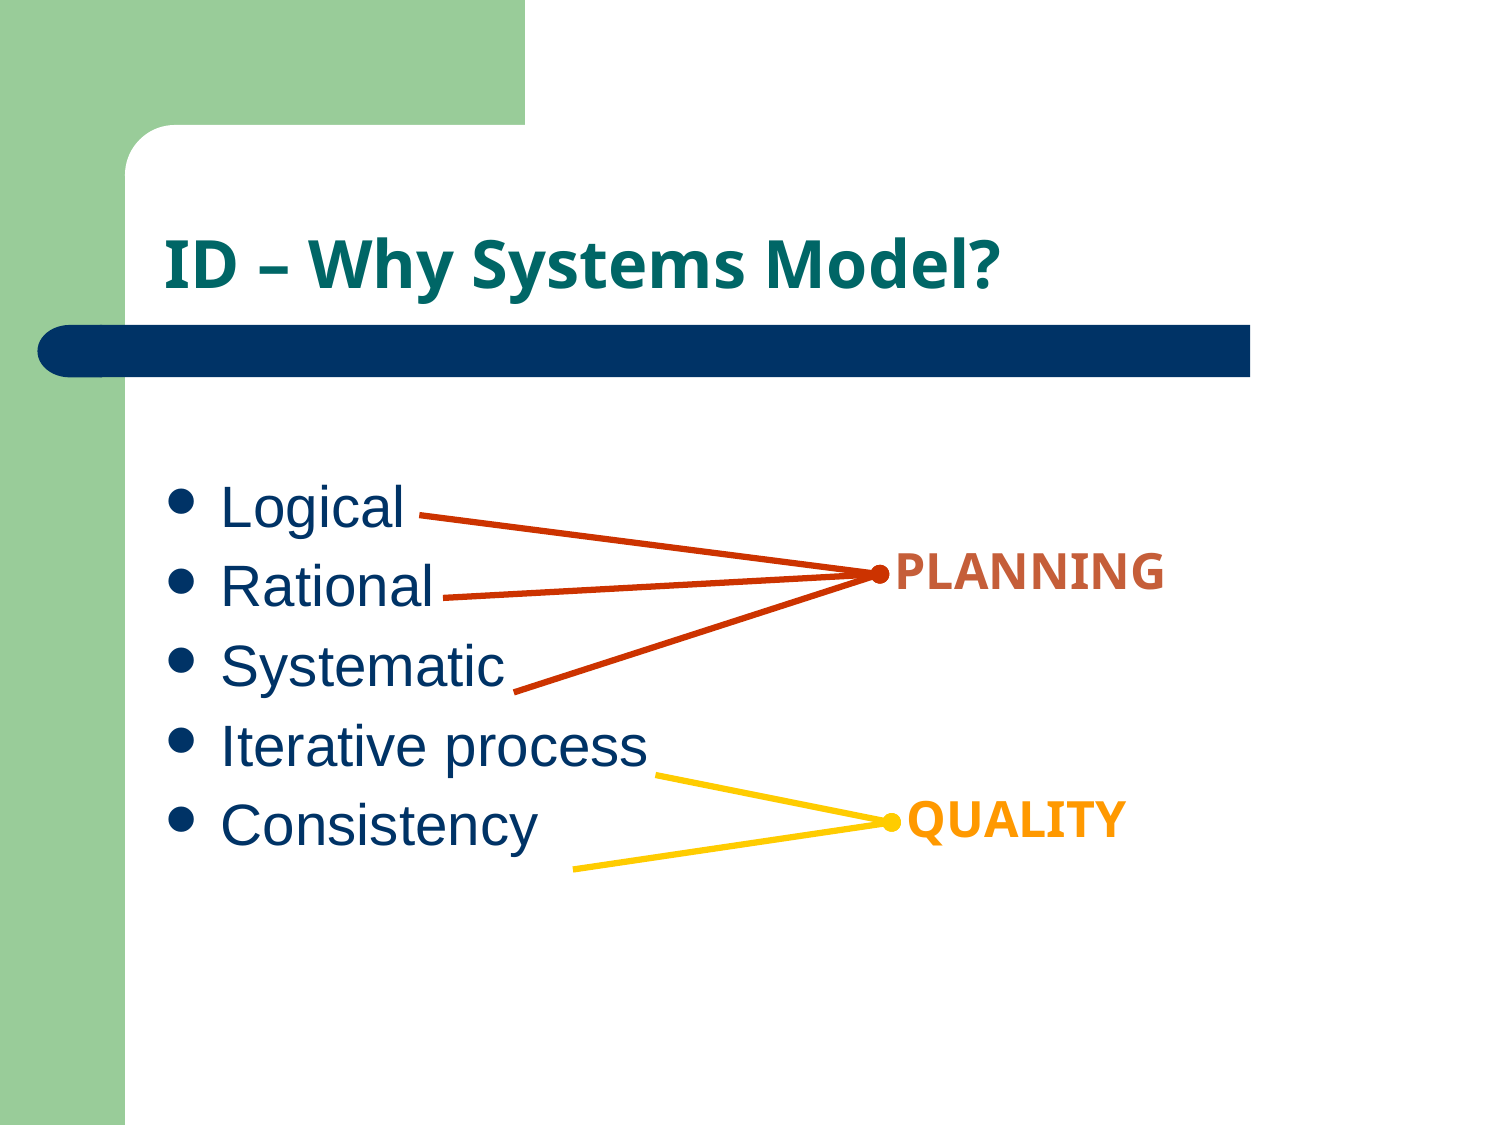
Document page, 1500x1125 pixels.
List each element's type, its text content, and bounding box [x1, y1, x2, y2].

list Logical Rational Systematic Iterative process Consistency [149, 387, 1463, 1000]
text_box PLANNING [879, 538, 1247, 609]
text_box QUALITY [891, 786, 1259, 857]
title ID – Why Systems Model? [149, 124, 1463, 313]
